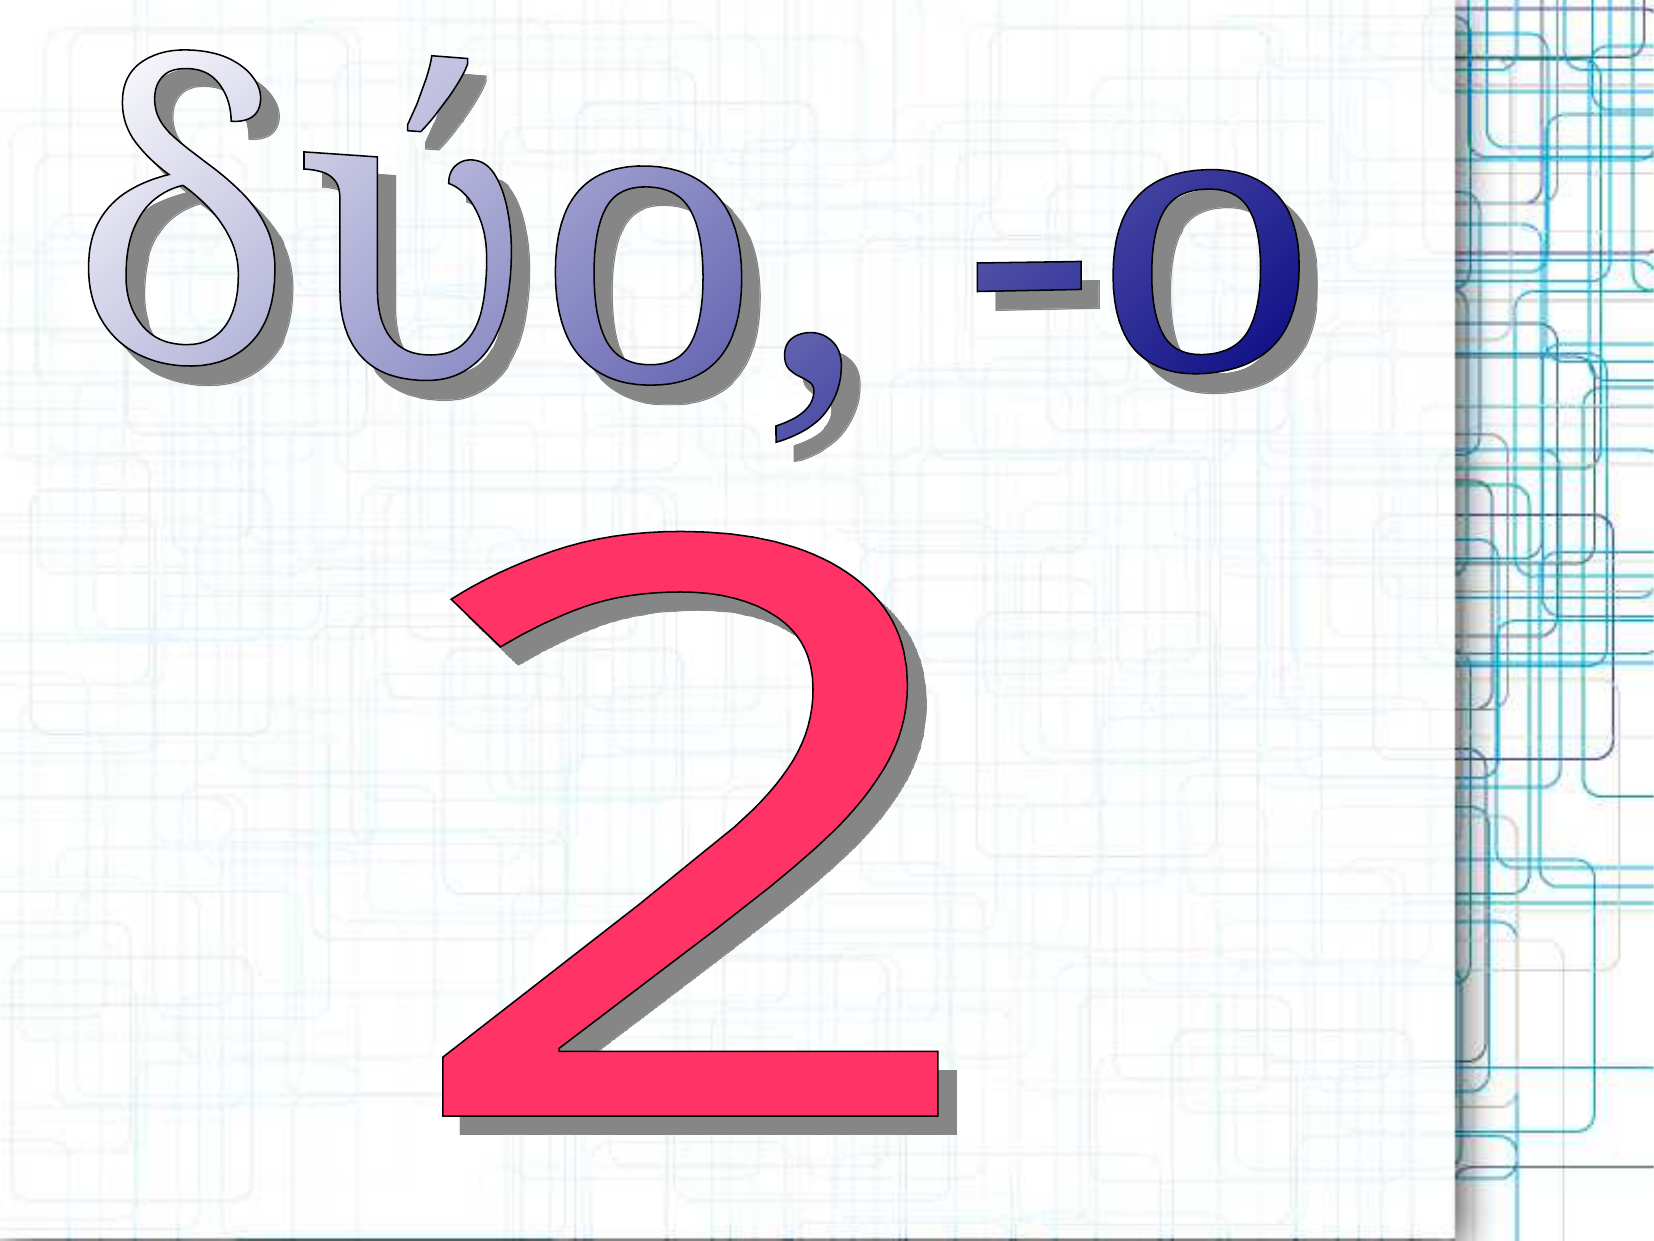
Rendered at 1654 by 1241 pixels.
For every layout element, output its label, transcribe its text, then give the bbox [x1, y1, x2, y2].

text_box δύο, -ο [88, 49, 275, 367]
text_box δύο, -ο [555, 166, 742, 386]
text_box δύο, -ο [977, 261, 1082, 292]
text_box δύο, -ο [407, 55, 468, 132]
text_box δύο, -ο [1113, 169, 1300, 374]
text_box 2 [442, 531, 938, 1117]
text_box δύο, -ο [775, 332, 842, 443]
picture [0, 0, 1654, 1241]
text_box δύο, -ο [304, 151, 512, 381]
